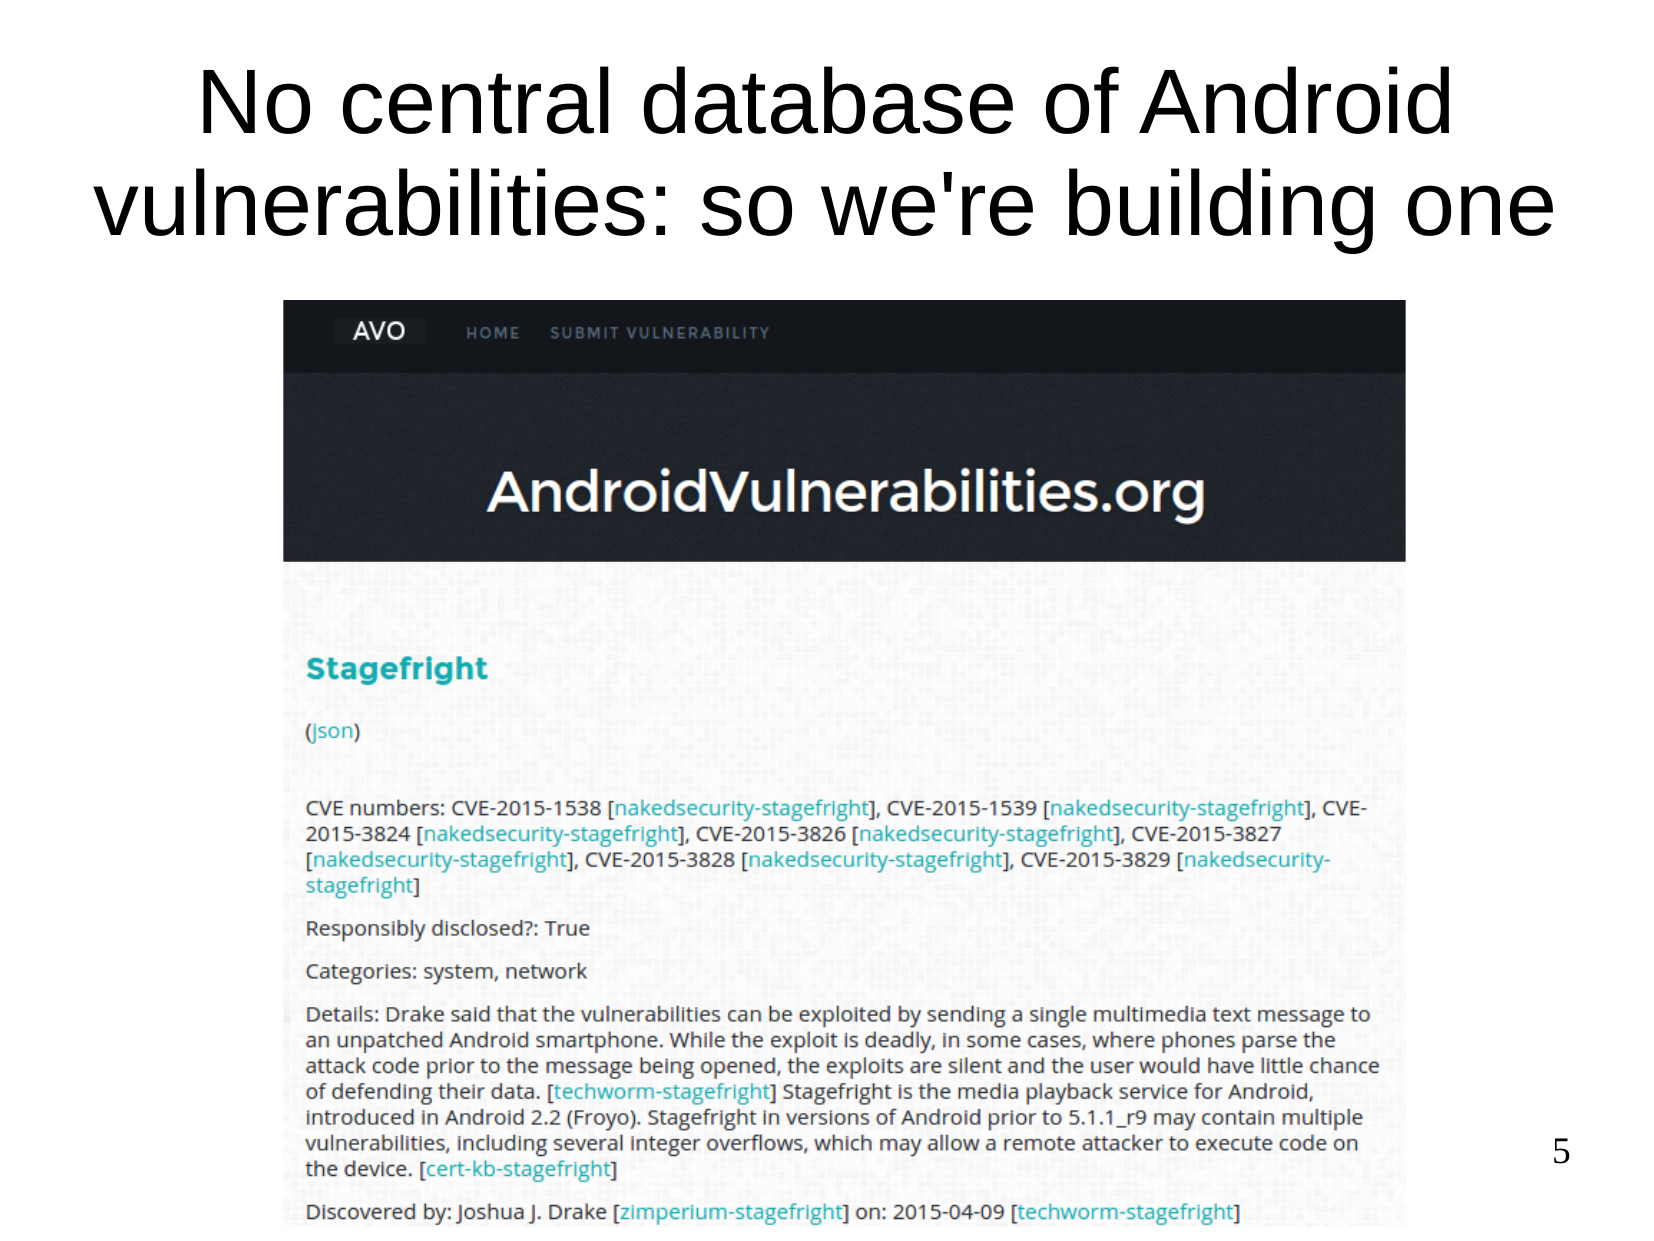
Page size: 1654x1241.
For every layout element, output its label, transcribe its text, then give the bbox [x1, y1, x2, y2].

picture [283, 300, 1406, 1227]
title No central database of Android vulnerabilities: so we're building one [82, 49, 1571, 257]
